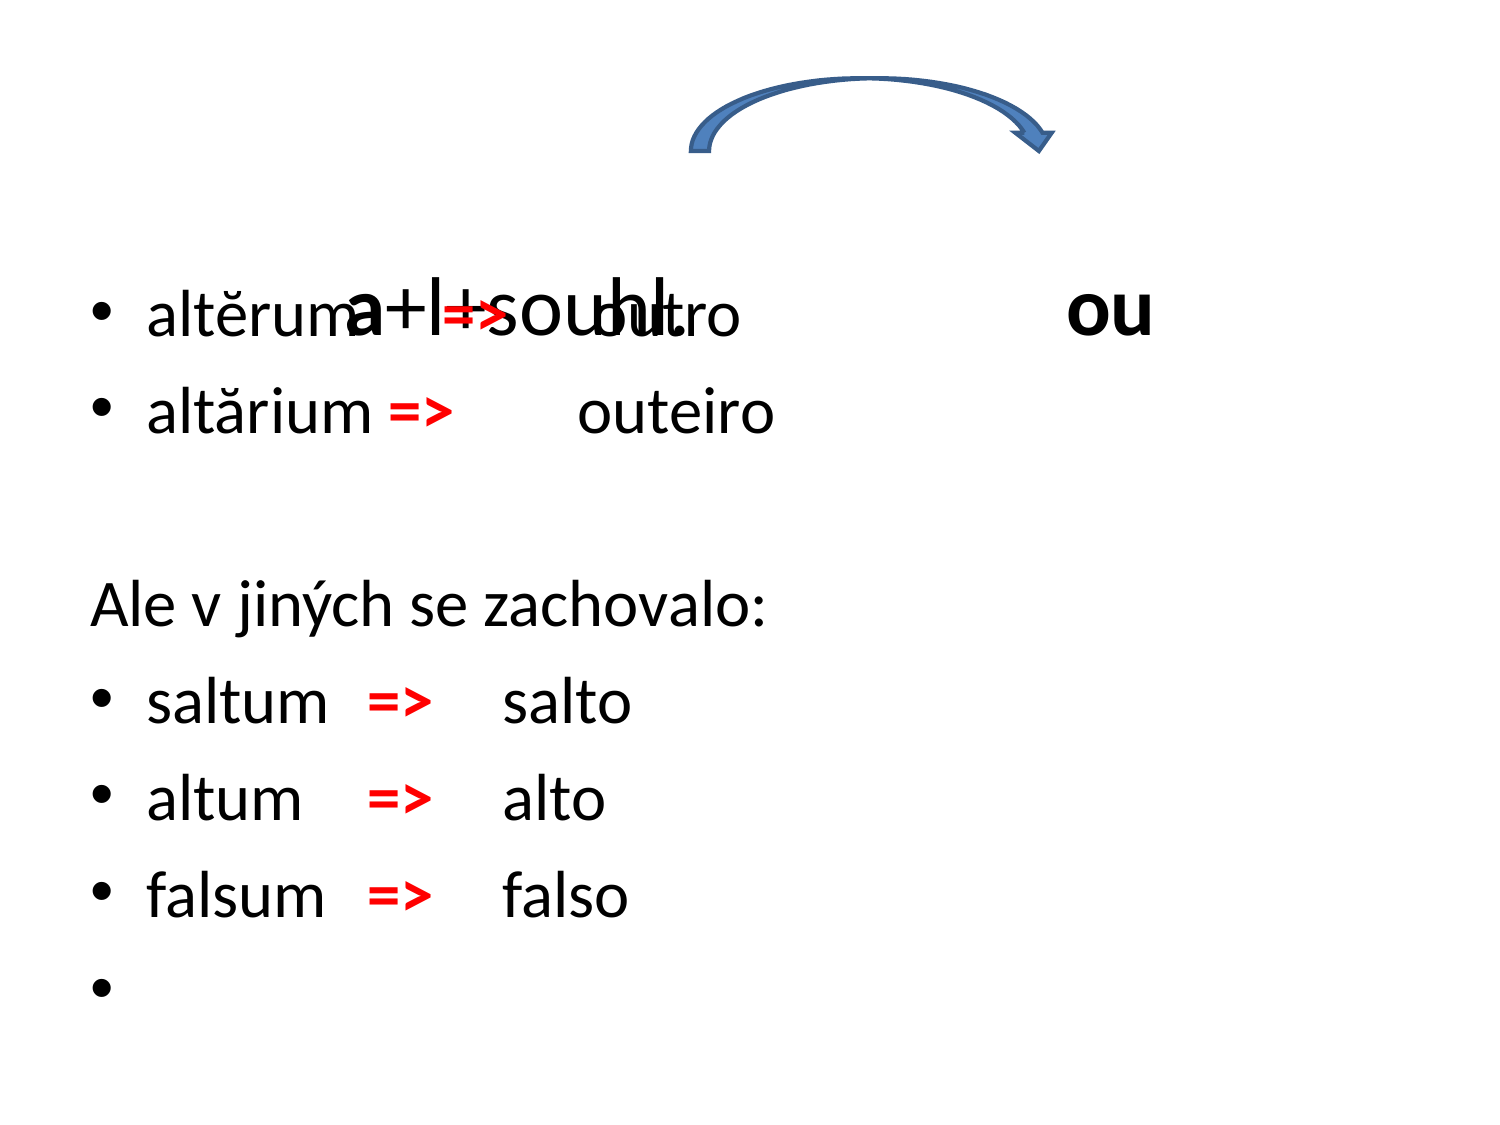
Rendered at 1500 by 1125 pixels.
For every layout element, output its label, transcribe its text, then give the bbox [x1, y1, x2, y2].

title a+l+souhl. ou [75, 45, 1426, 233]
text_box [690, 78, 1052, 152]
list altĕrum => outro altărium => outeiro Ale v jiných se zachovalo: saltum => salto altum => alto falsum => falso [75, 262, 1426, 1005]
